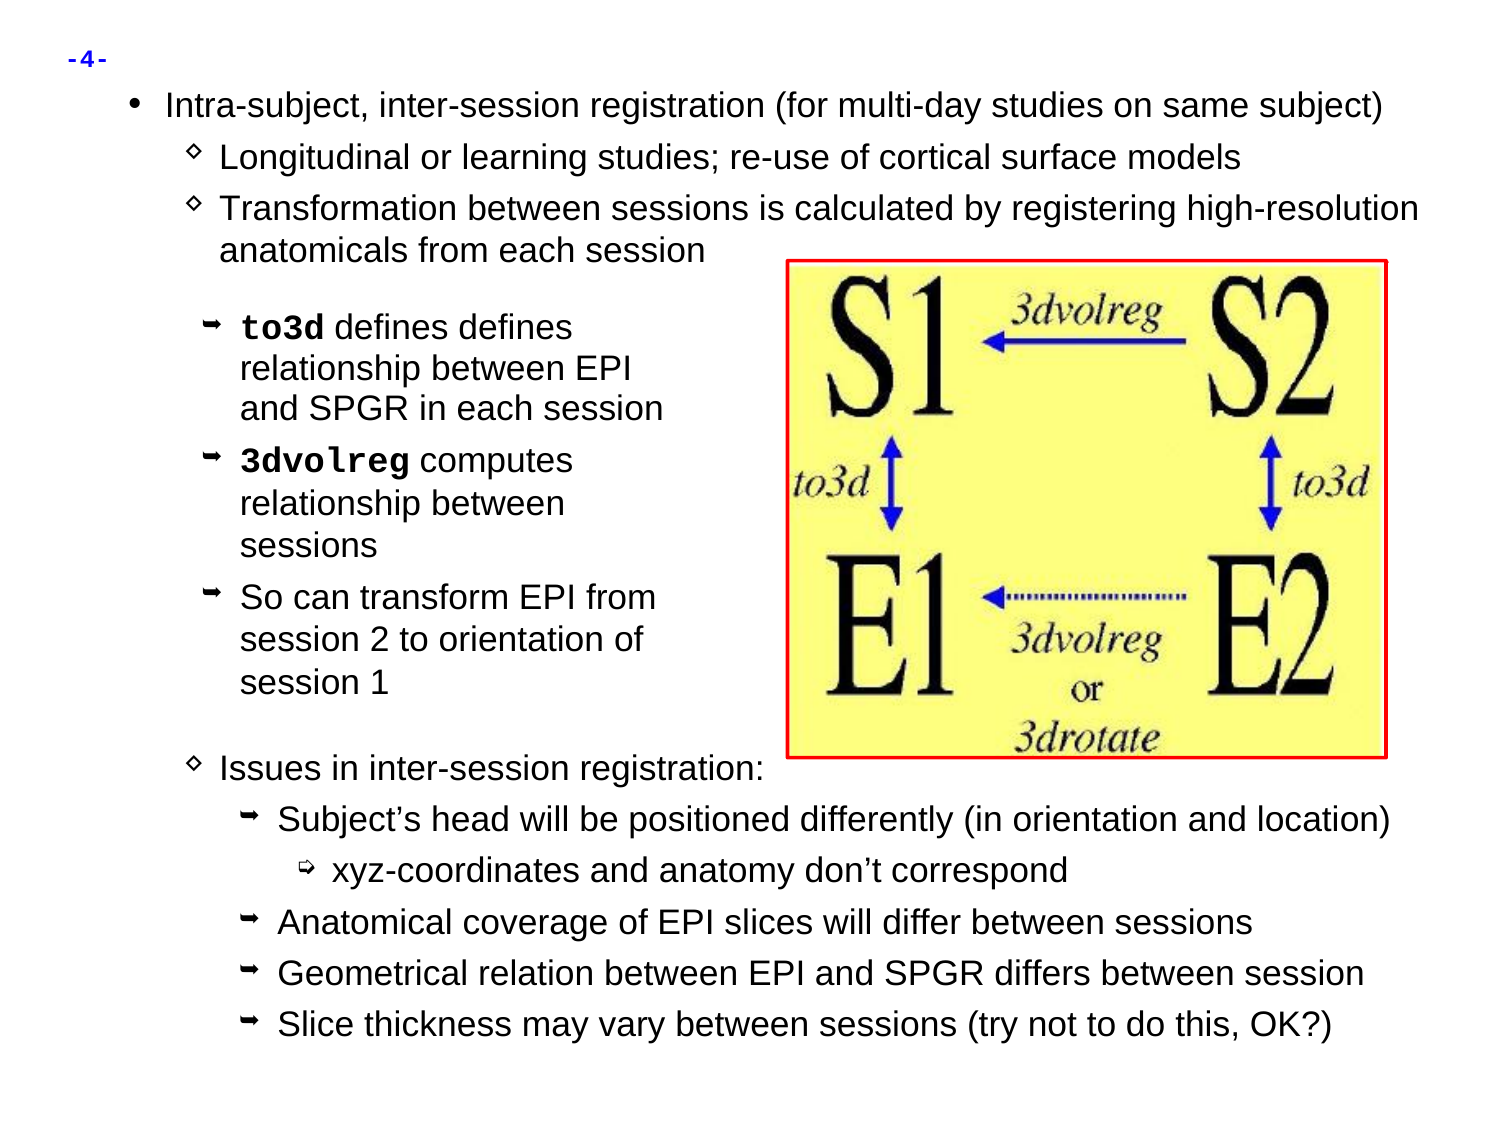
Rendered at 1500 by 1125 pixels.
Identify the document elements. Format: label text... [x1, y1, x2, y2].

text_box Issues in inter-session registration: Subject’s head will be positioned differently (in orientation and location) xyz-coordinates and anatomy don’t correspond Anatomical coverage of EPI slices will differ between sessions Geometrical relation between EPI and SPGR differs between session Slice thickness may vary between sessions (try not to do this, OK?) [112, 737, 1437, 1052]
text_box to3d defines defines relationship between EPI and SPGR in each session 3dvolreg computes relationship between sessions So can transform EPI from session 2 to orientation of session 1 [74, 299, 712, 761]
text_box Intra-subject, inter-session registration (for multi-day studies on same subject) Longitudinal or learning studies; re-use of cortical surface models Transformation between sessions is calculated by registering high-resolution anatomicals from each session [112, 74, 1438, 313]
picture [790, 263, 1384, 737]
